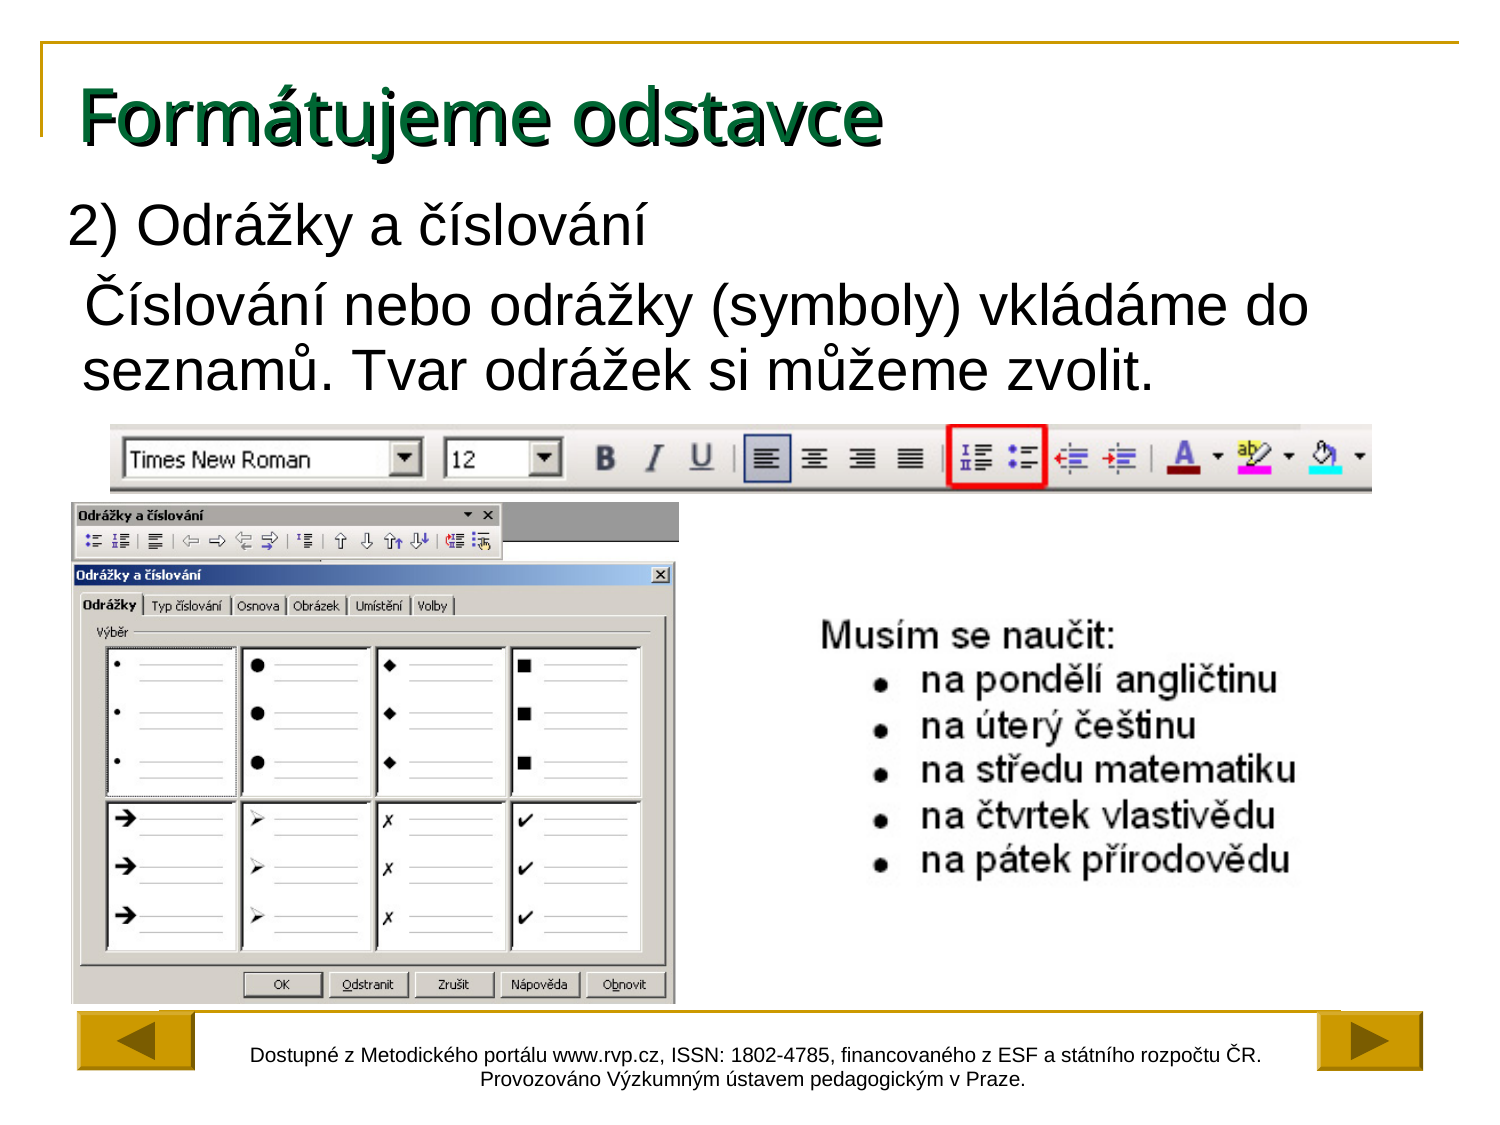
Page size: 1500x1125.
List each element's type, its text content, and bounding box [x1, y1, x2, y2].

text_box [78, 1011, 195, 1071]
list 2) Odrážky a číslování Číslování nebo odrážky (symboly) vkládáme do seznamů. Tvar odrážek si můžeme zvolit. [53, 185, 1412, 431]
picture [817, 603, 1320, 894]
title Formátujeme odstavce [61, 54, 1231, 182]
picture [110, 424, 1372, 494]
picture [71, 502, 679, 1004]
text_box [1318, 1011, 1424, 1071]
